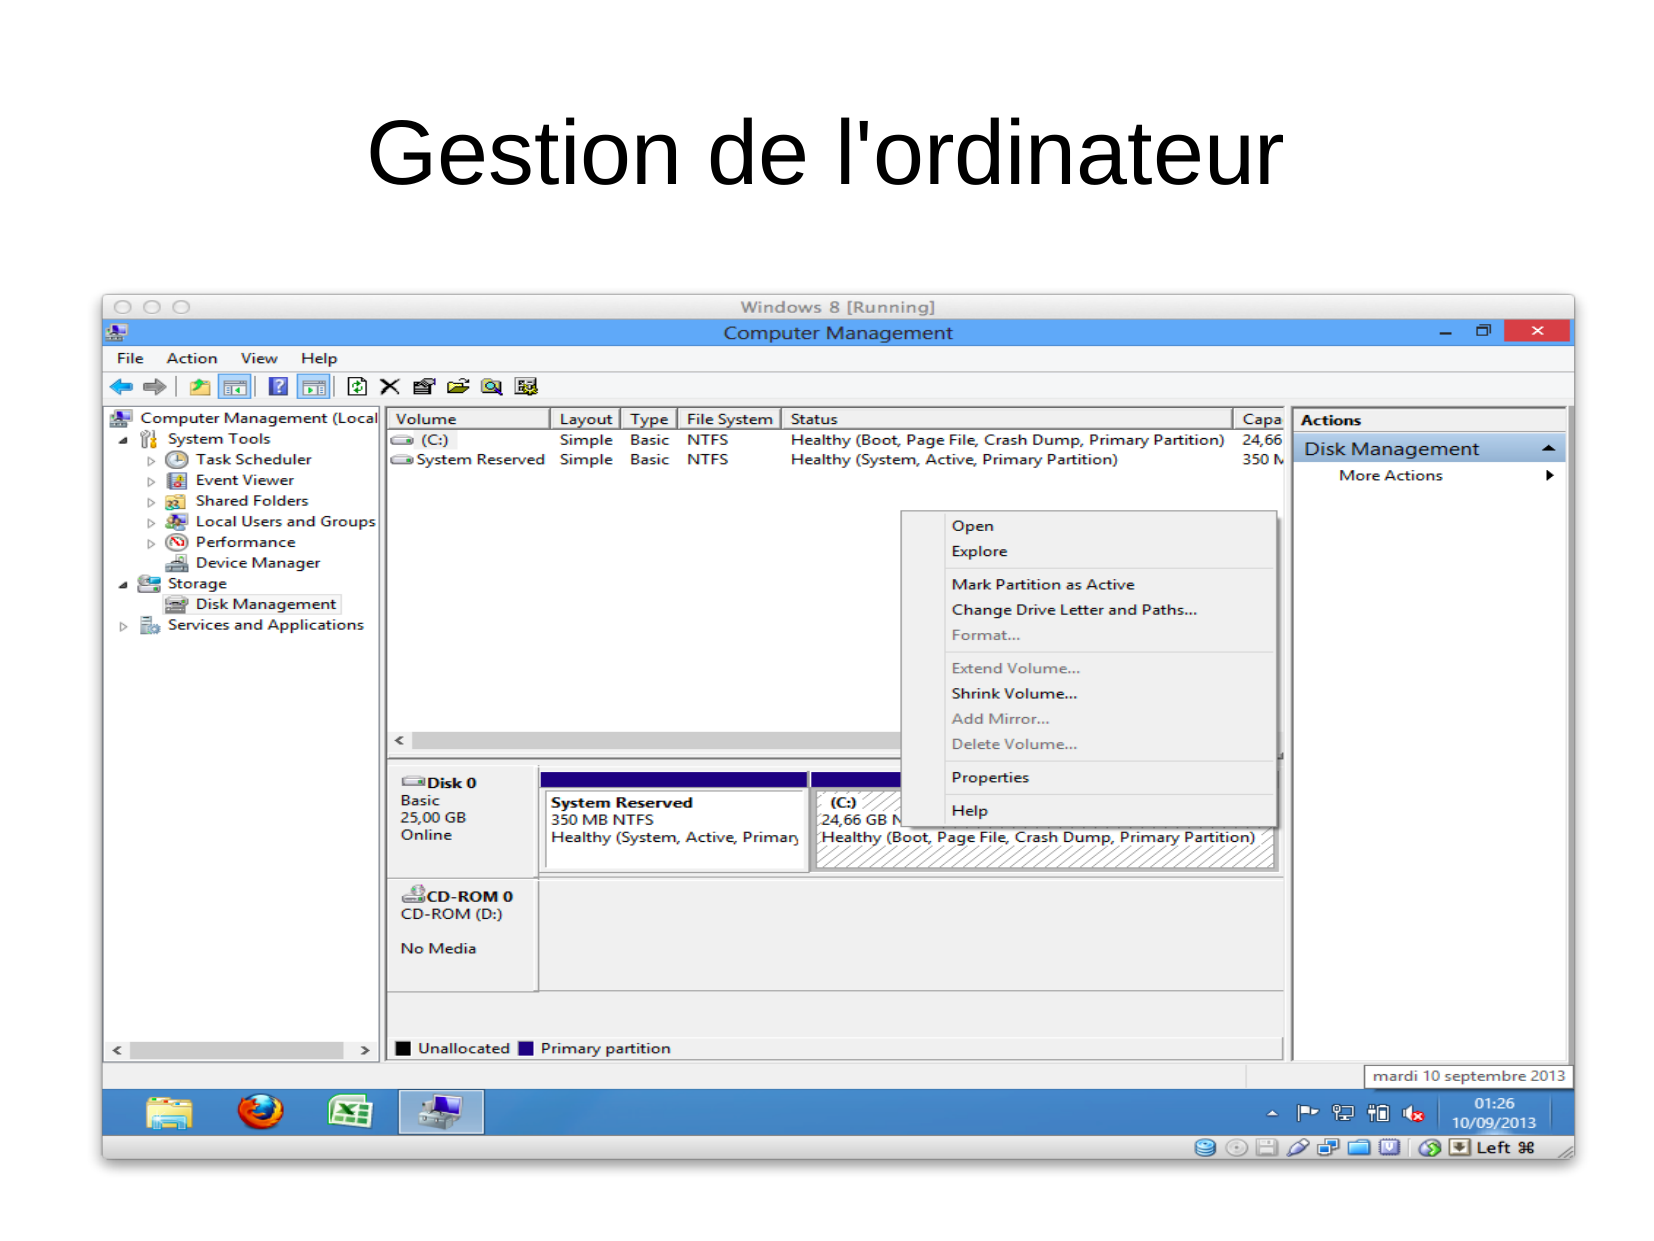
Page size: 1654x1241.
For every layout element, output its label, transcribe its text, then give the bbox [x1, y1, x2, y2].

title Gestion de l'ordinateur [82, 49, 1571, 257]
picture [82, 283, 1595, 1182]
